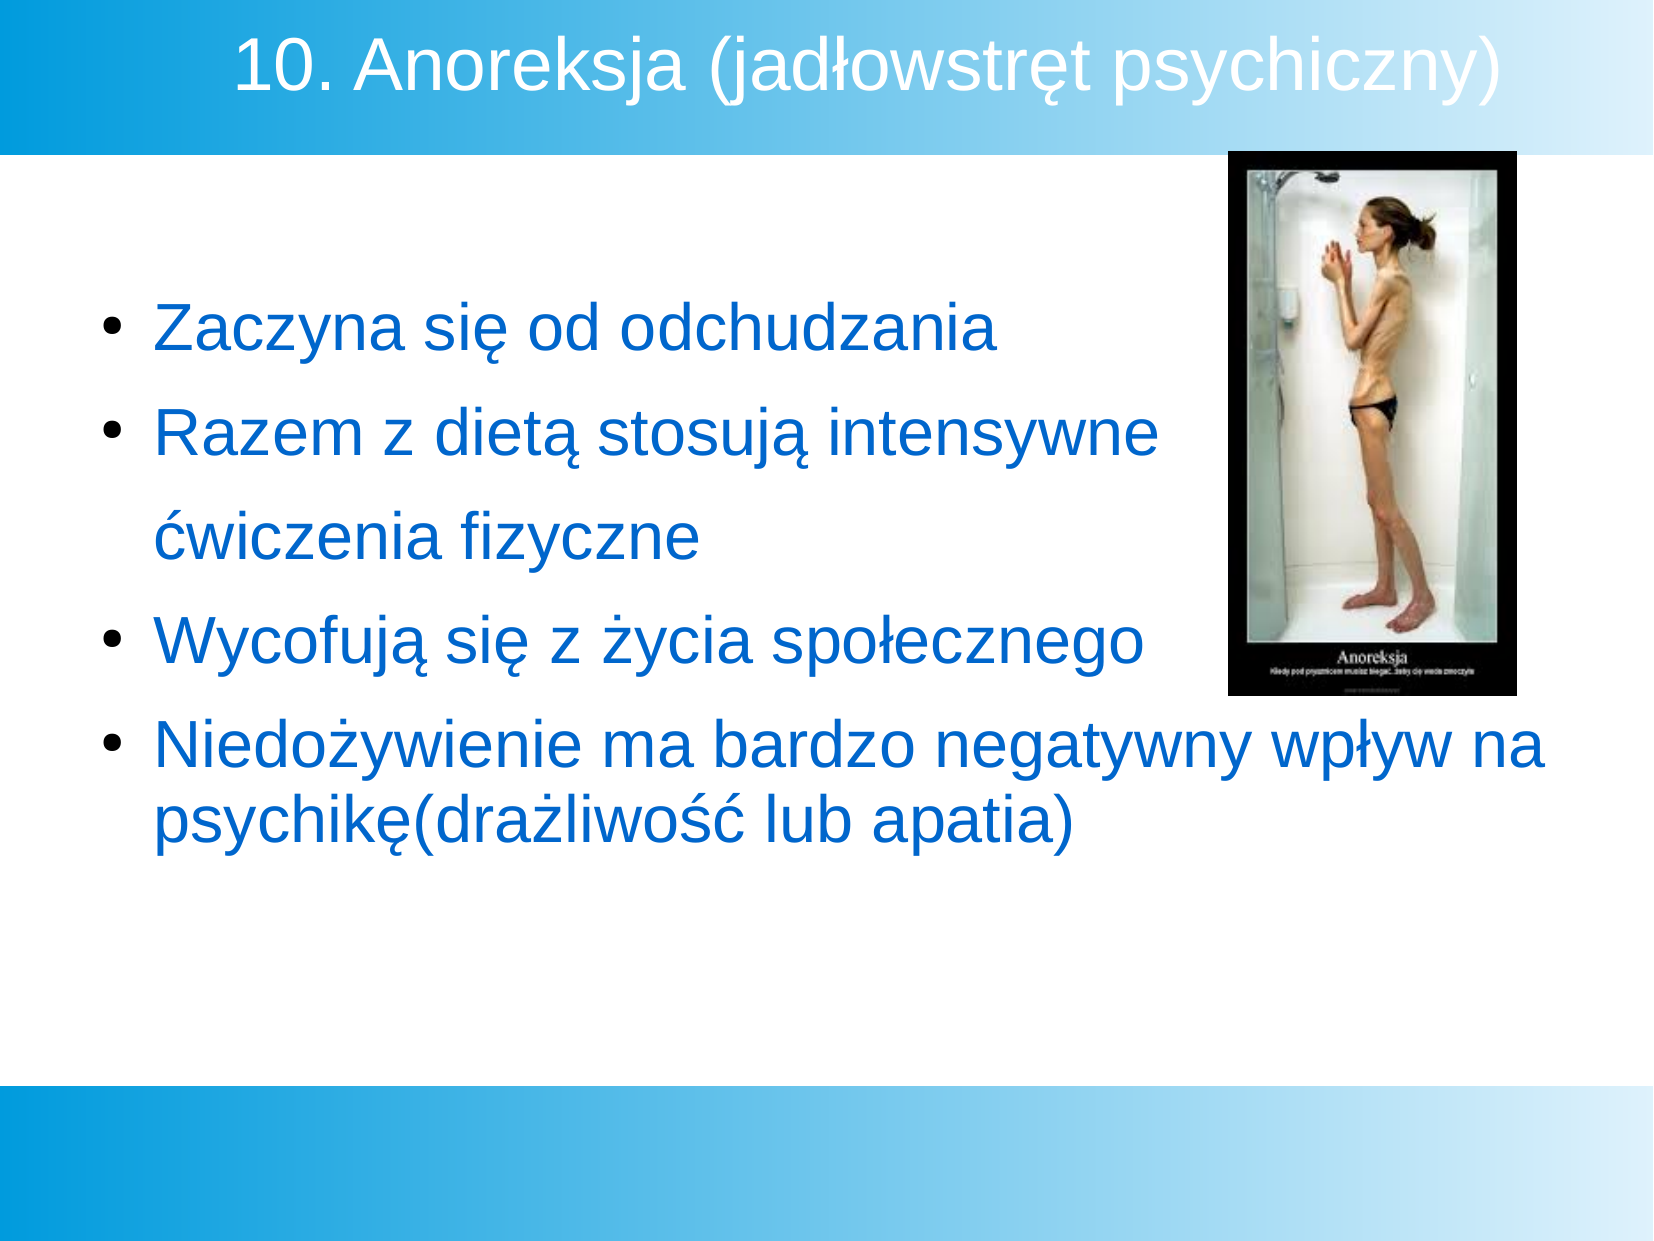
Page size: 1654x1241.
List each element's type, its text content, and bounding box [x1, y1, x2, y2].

picture [1228, 151, 1517, 696]
title 10. Anoreksja (jadłowstręt psychiczny) [165, 0, 1571, 130]
list Zaczyna się od odchudzania Razem z dietą stosują intensywne ćwiczenia fizyczne Wycofują się z życia społecznego Niedożywienie ma bardzo negatywny wpływ na psychikę(drażliwość lub apatia) [82, 290, 1571, 1010]
